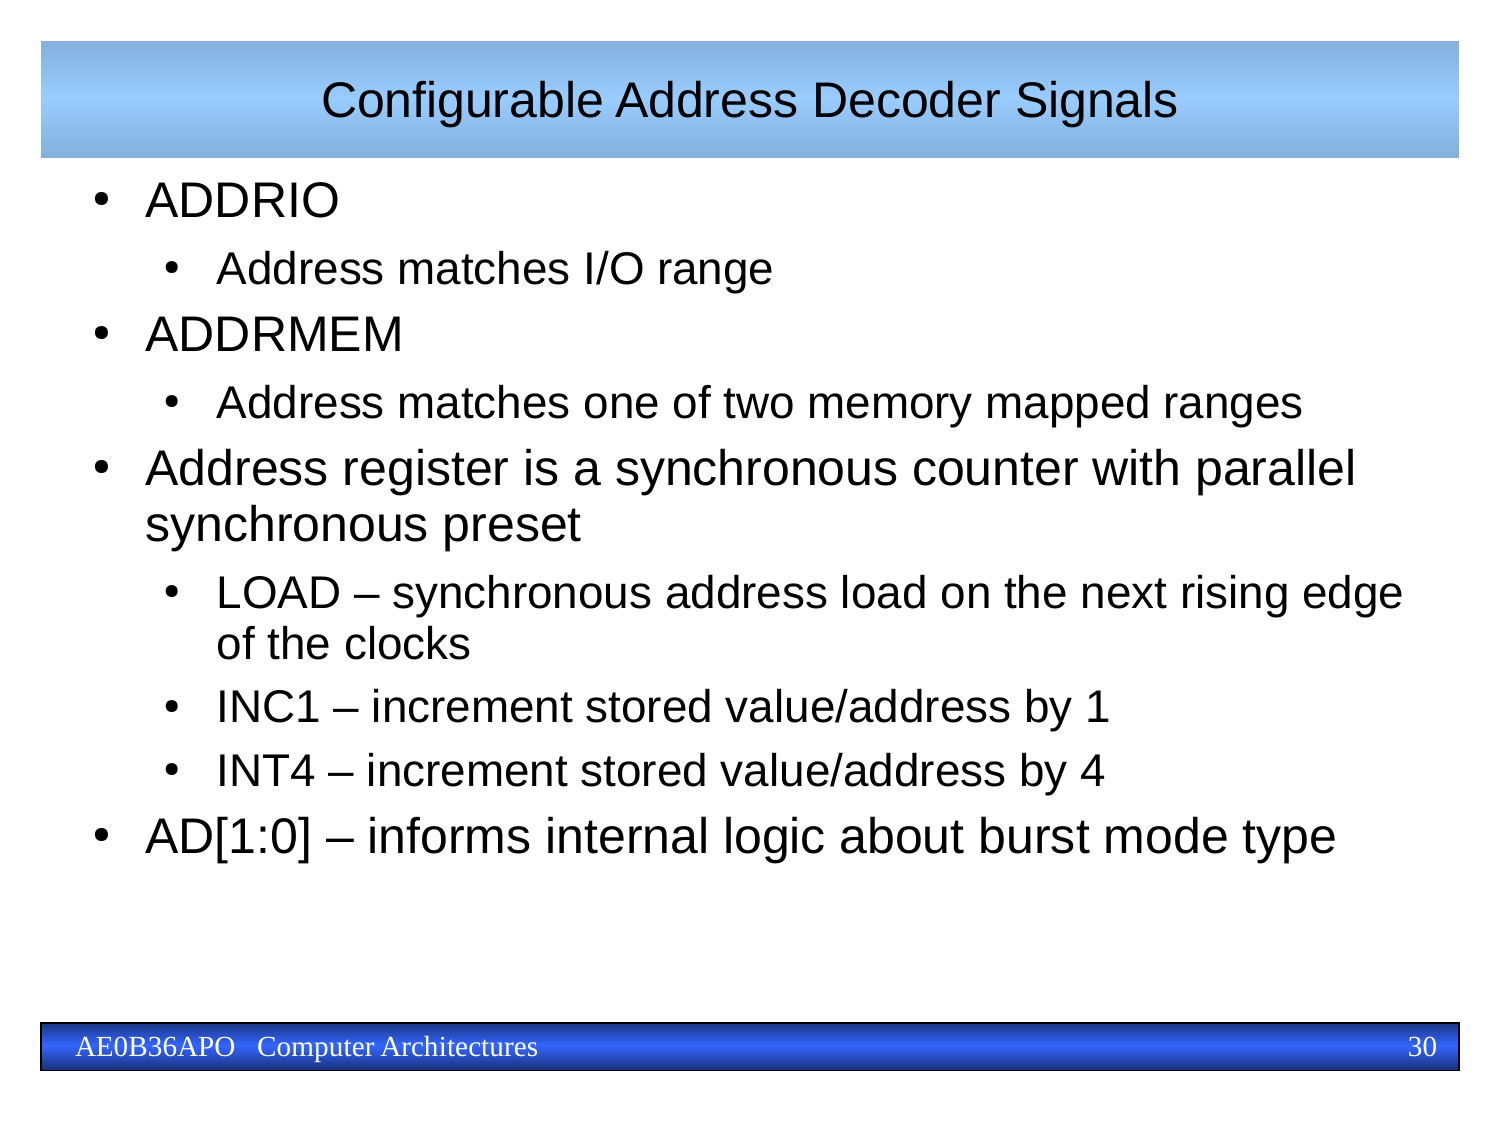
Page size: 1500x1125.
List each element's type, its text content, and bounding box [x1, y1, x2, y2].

title Configurable Address Decoder Signals [41, 41, 1459, 158]
list ADDRIO Address matches I/O range ADDRMEM Address matches one of two memory mapped ranges Address register is a synchronous counter with parallel synchronous preset LOAD – synchronous address load on the next rising edge of the clocks INC1 – increment stored value/address by 1 INT4 – increment stored value/address by 4 AD[1:0] – informs internal logic about burst mode type [75, 172, 1426, 994]
